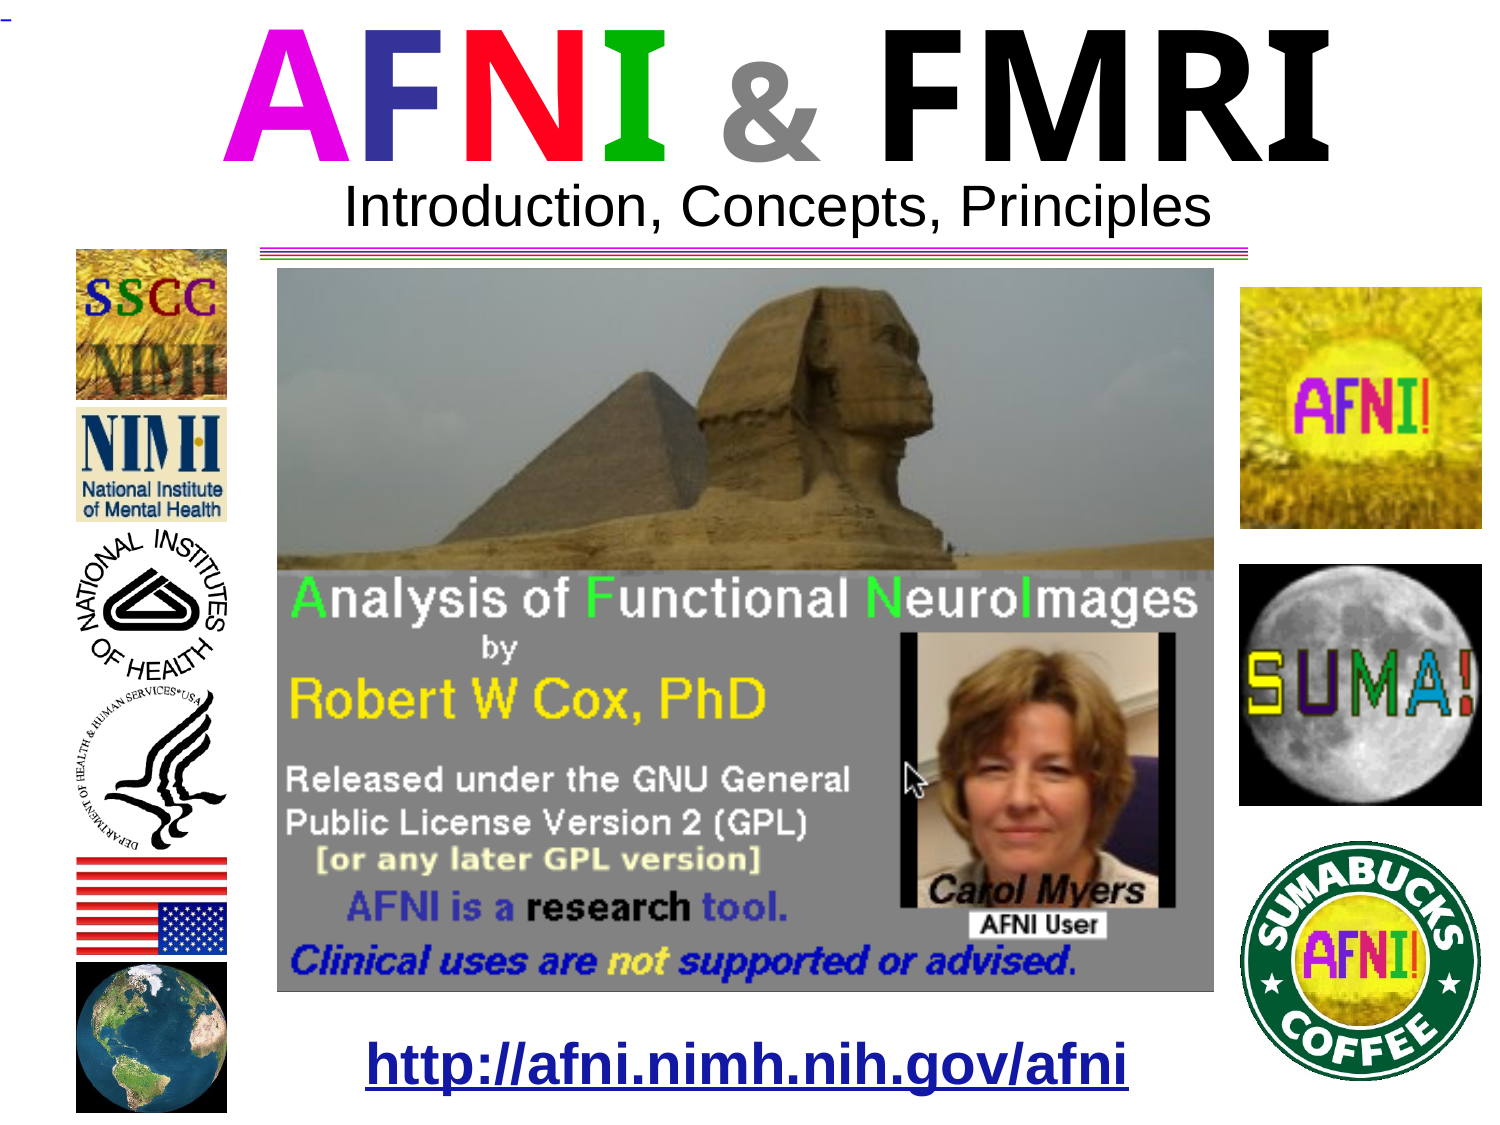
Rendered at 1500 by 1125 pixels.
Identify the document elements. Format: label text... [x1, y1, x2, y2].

subtitle http://afni.nimh.nih.gov/afni [227, 1018, 1273, 1099]
picture [76, 529, 227, 680]
picture [76, 962, 227, 1113]
title AFNI & FMRI Introduction, Concepts, Principles [82, 47, 1475, 235]
picture [277, 268, 1214, 992]
picture [76, 249, 227, 400]
picture [1239, 564, 1482, 806]
picture [76, 857, 227, 955]
picture [76, 686, 227, 850]
picture [1240, 287, 1482, 529]
picture [1240, 841, 1481, 1081]
picture [76, 407, 227, 522]
